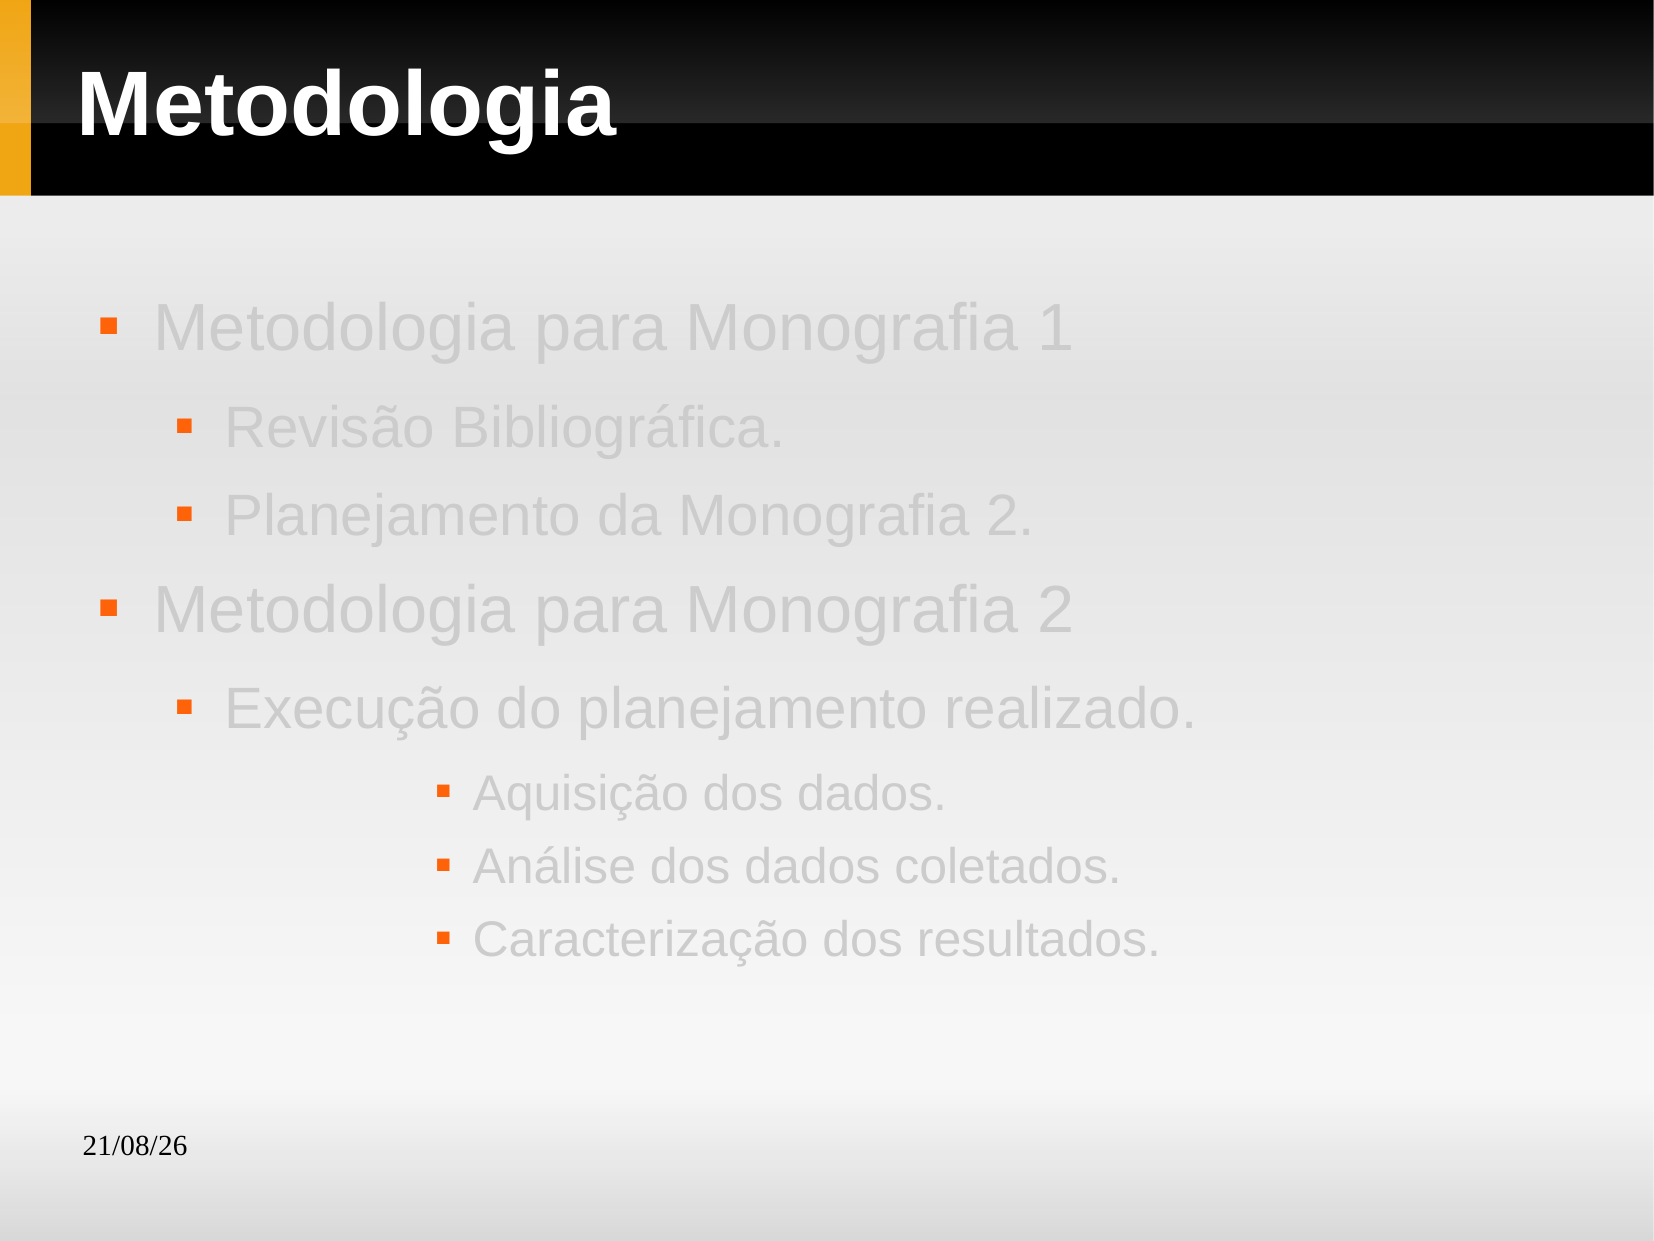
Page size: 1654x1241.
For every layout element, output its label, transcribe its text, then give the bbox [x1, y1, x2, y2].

list Metodologia para Monografia 1 Revisão Bibliográfica. Planejamento da Monografia 2. Metodologia para Monografia 2 Execução do planejamento realizado. Aquisição dos dados. Análise dos dados coletados. Caracterização dos resultados. [82, 290, 1571, 1094]
picture [0, 0, 1654, 1241]
title Metodologia [76, 7, 1565, 200]
